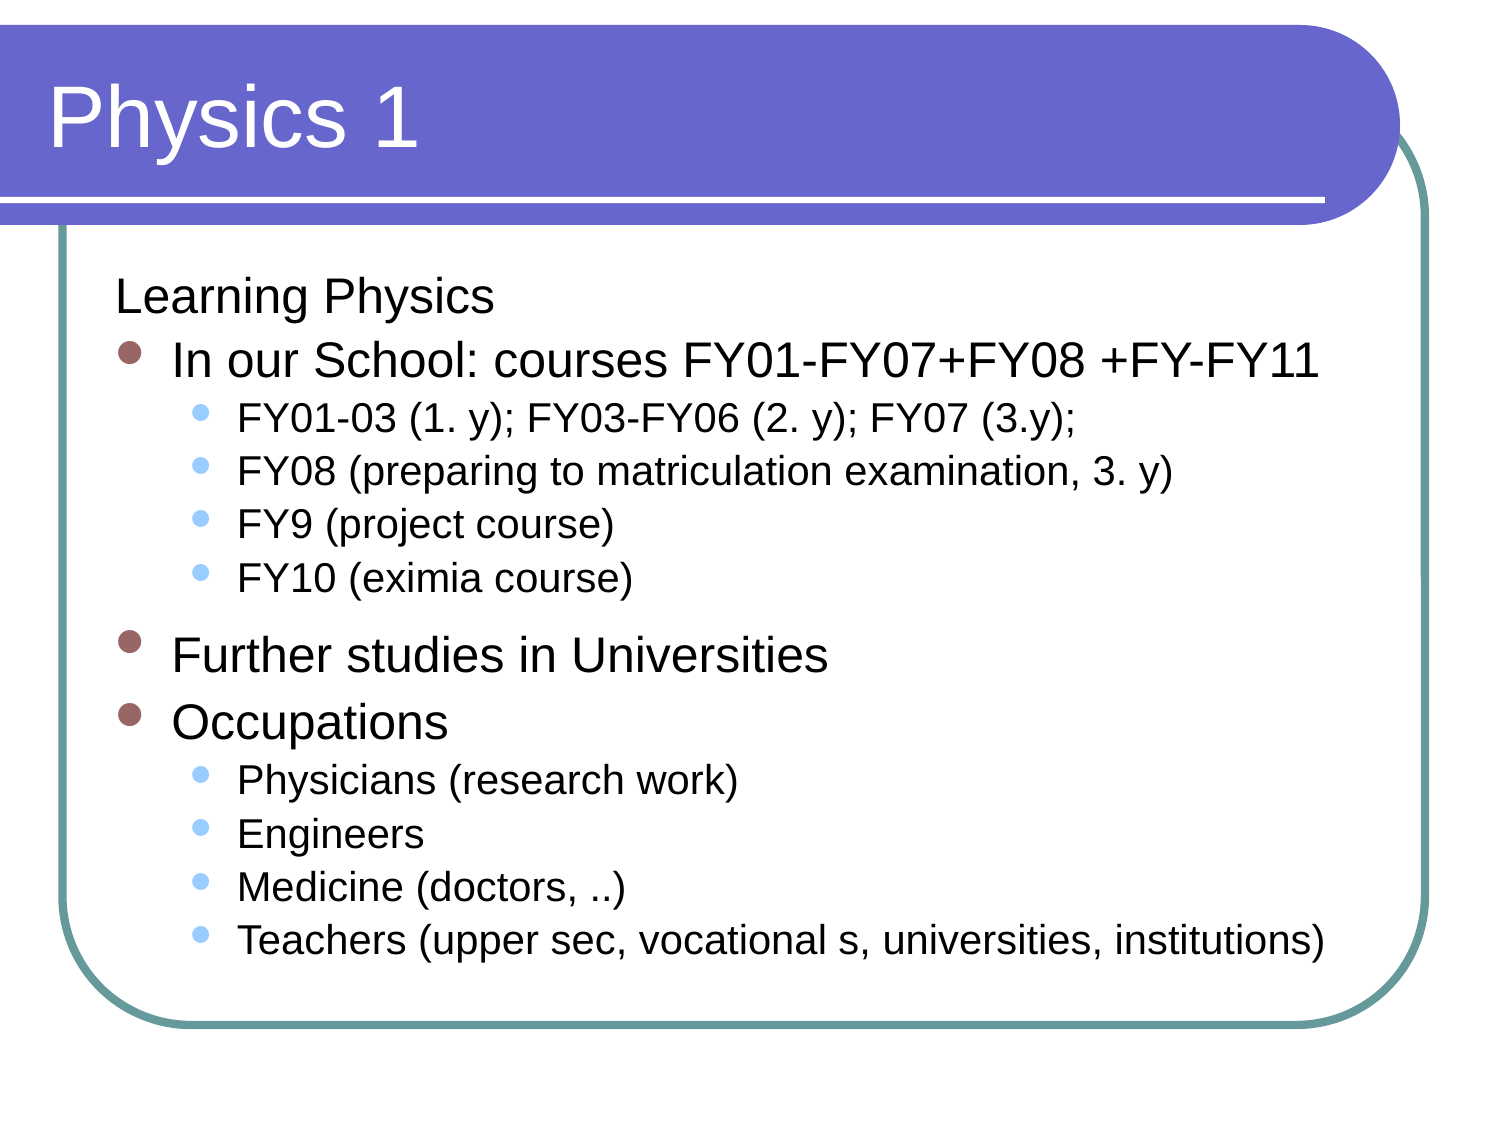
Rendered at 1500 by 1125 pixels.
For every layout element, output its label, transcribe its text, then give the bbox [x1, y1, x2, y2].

list Learning Physics In our School: courses FY01-FY07+FY08 +FY-FY11 FY01-03 (1. y); FY03-FY06 (2. y); FY07 (3.y); FY08 (preparing to matriculation examination, 3. y) FY9 (project course) FY10 (eximia course) Further studies in Universities Occupations Physicians (research work) Engineers Medicine (doctors, ..) Teachers (upper sec, vocational s, universities, institutions) [99, 262, 1400, 988]
title Physics 1 [32, 37, 1347, 188]
